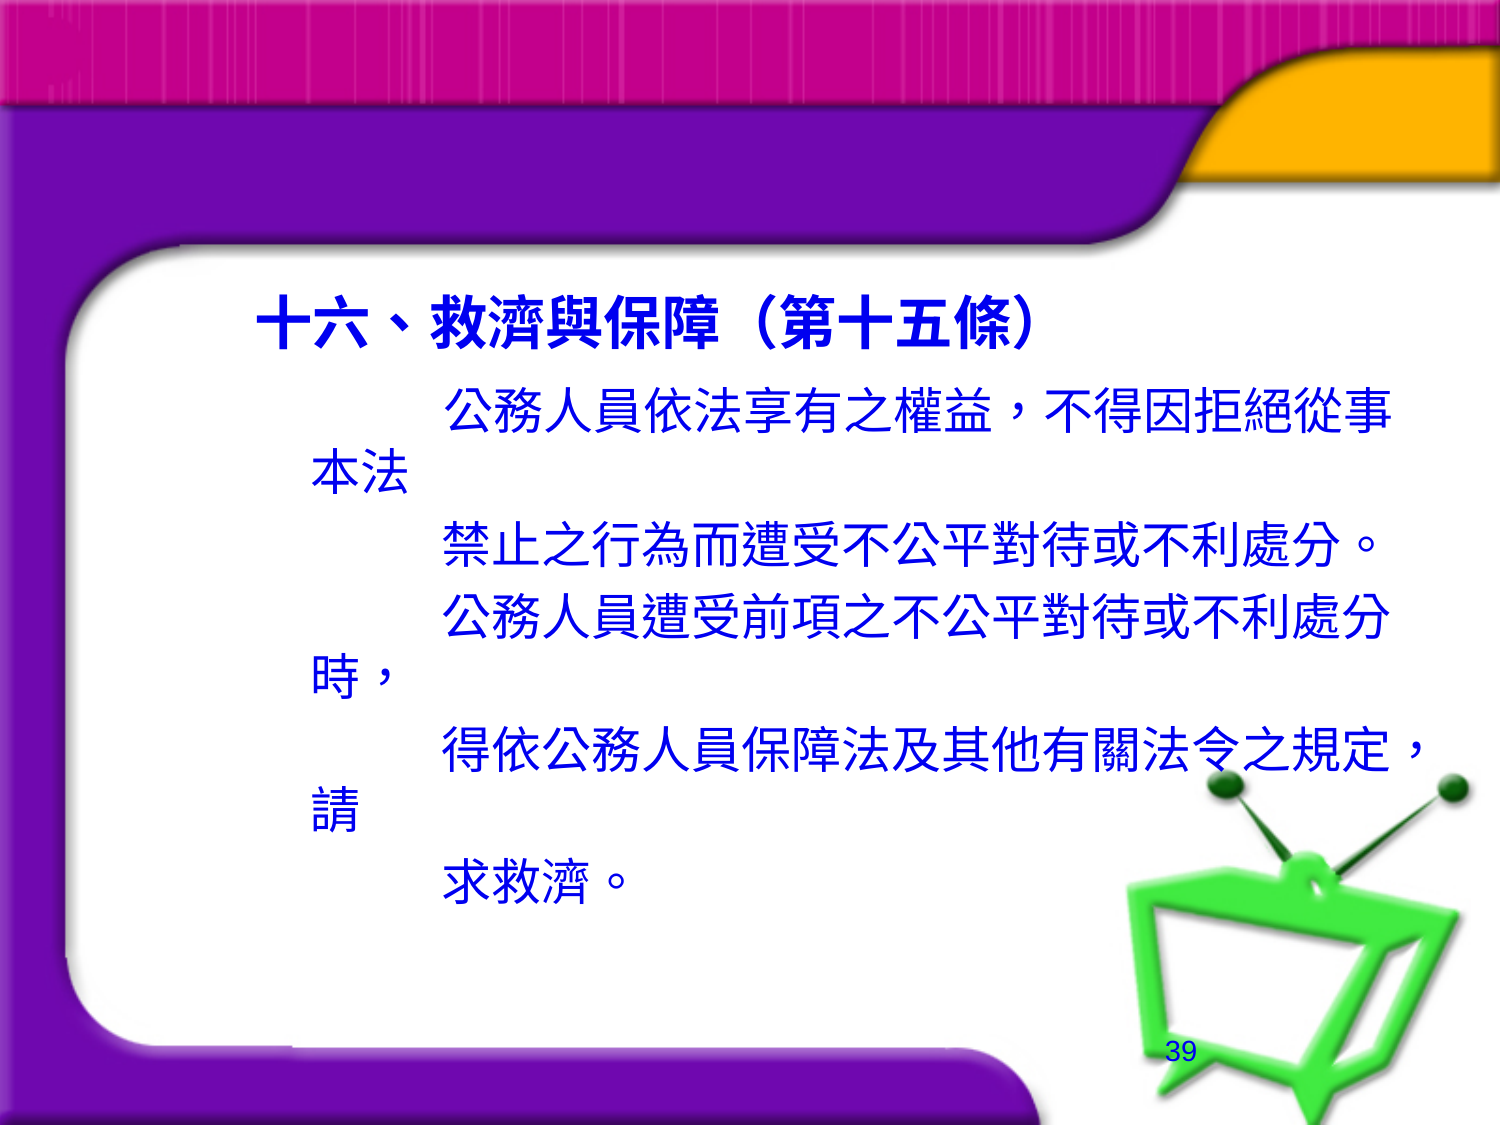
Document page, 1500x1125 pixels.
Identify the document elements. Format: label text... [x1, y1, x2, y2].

list 十六、救濟與保障（第十五條） 公務人員依法享有之權益，不得因拒絕從事本法 禁止之行為而遭受不公平對待或不利處分。 公務人員遭受前項之不公平對待或不利處分時， 得依公務人員保障法及其他有關法令之規定，請 求救濟。 [183, 278, 1446, 967]
text_box [1149, 1025, 1463, 1101]
